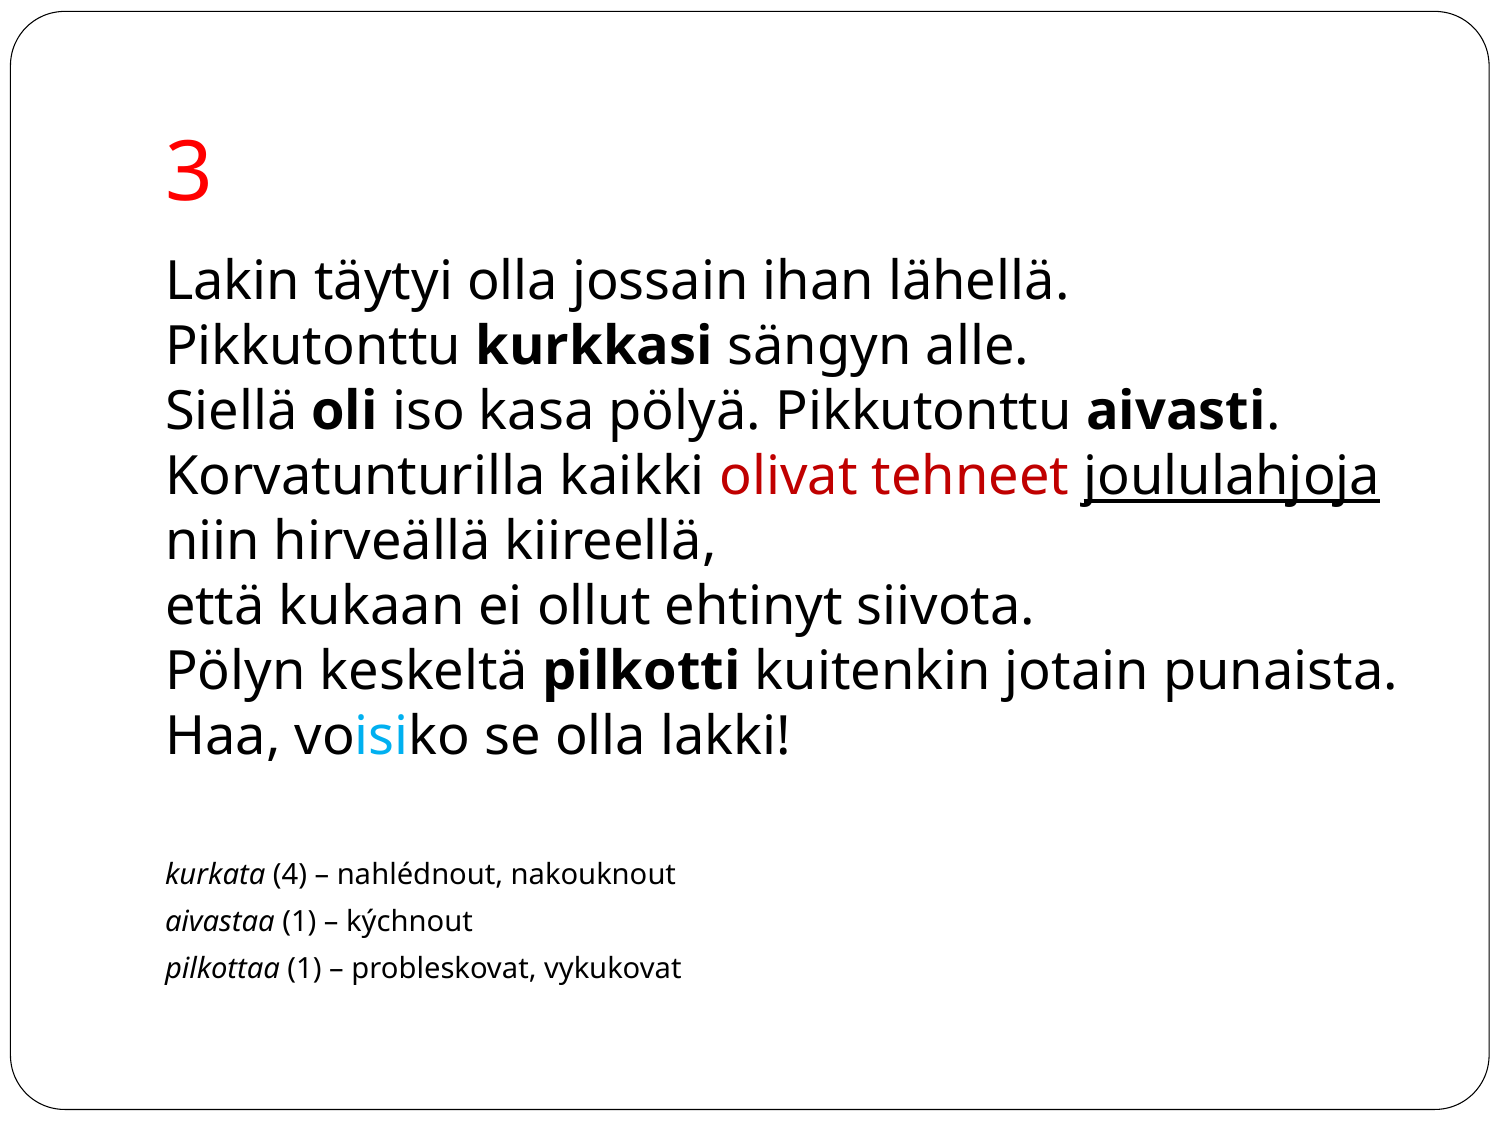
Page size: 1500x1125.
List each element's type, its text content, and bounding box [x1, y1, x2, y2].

title 3 [150, 45, 1426, 233]
list Lakin täytyi olla jossain ihan lähellä. Pikkutonttu kurkkasi sängyn alle. Siellä oli iso kasa pölyä. Pikkutonttu aivasti. Korvatunturilla kaikki olivat tehneet joululahjoja niin hirveällä kiireellä, että kukaan ei ollut ehtinyt siivota. Pölyn keskeltä pilkotti kuitenkin jotain punaista. Haa, voisiko se olla lakki! kurkata (4) – nahlédnout, nakouknout aivastaa (1) – kýchnout pilkottaa (1) – probleskovat, vykukovat [150, 237, 1426, 1036]
